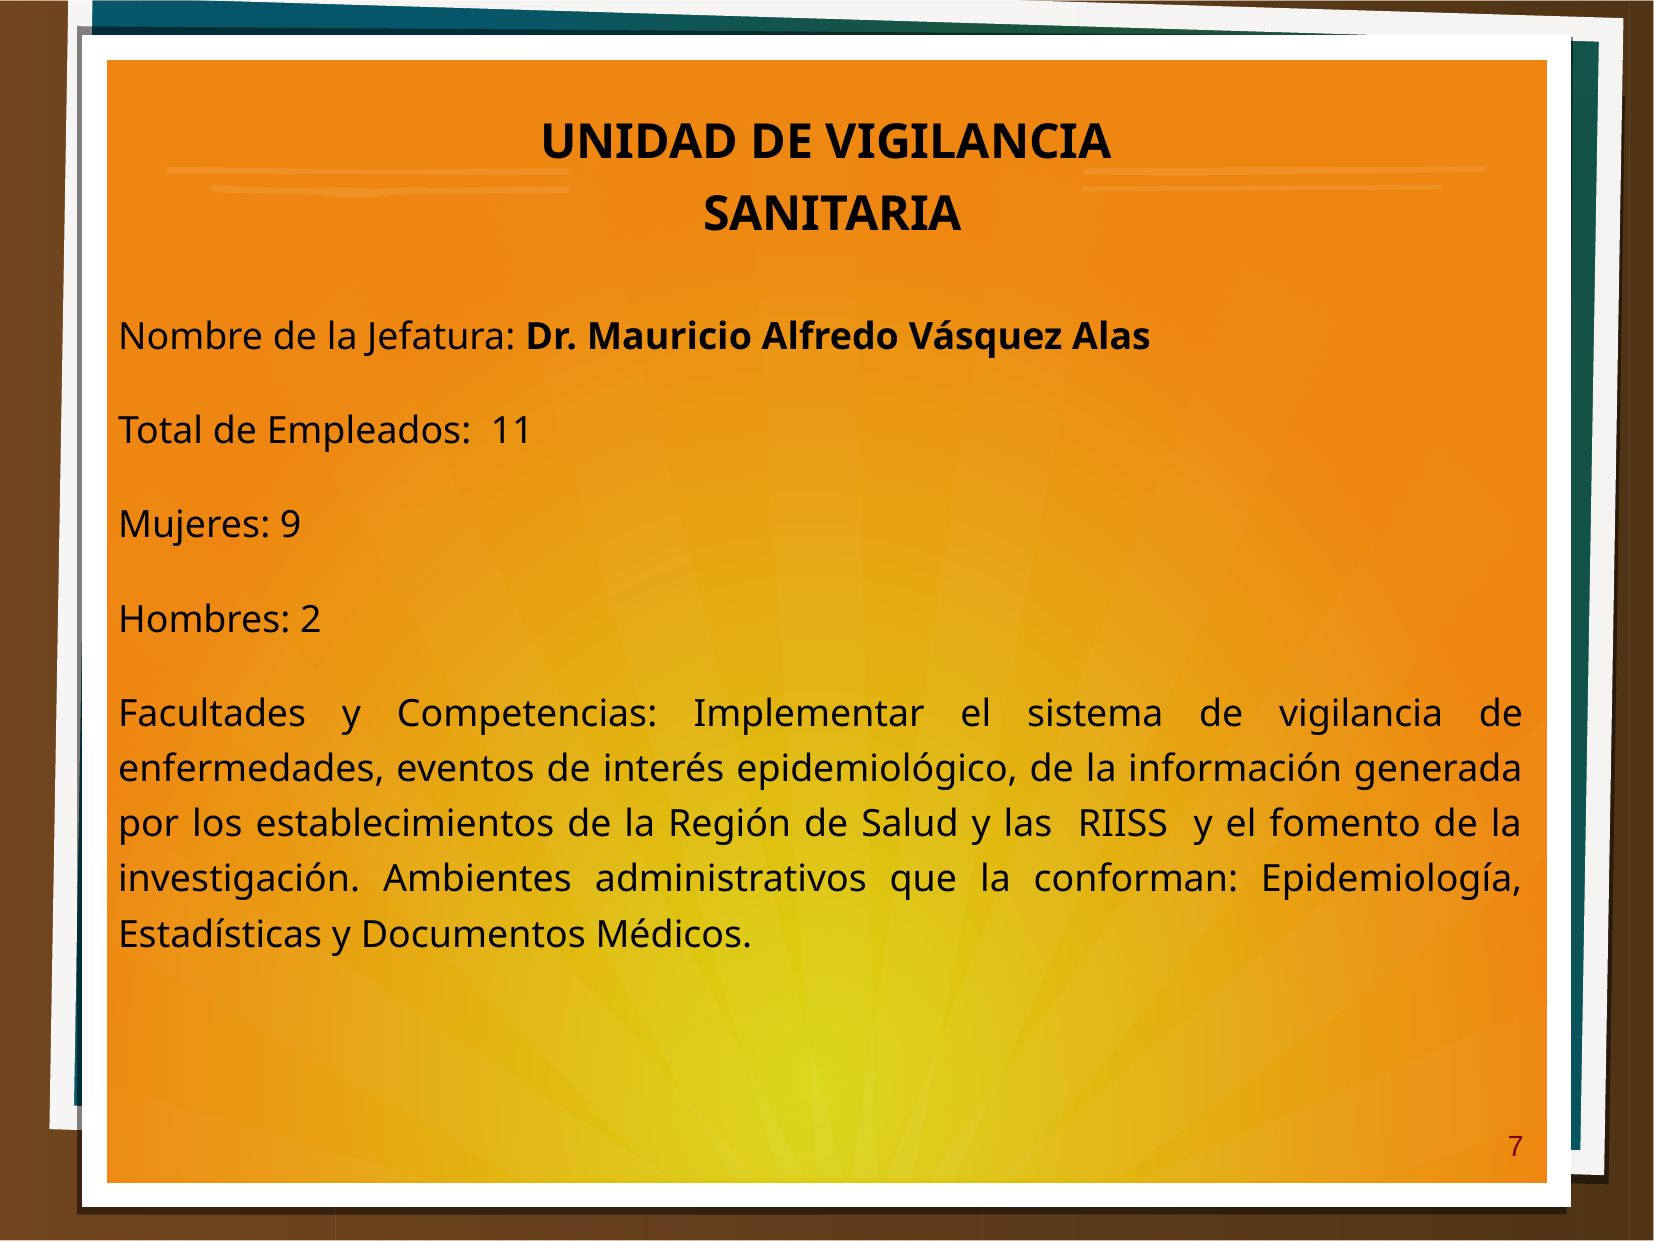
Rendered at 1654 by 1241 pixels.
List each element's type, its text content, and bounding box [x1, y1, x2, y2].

text_box Nombre de la Jefatura: Dr. Mauricio Alfredo Vásquez Alas Total de Empleados: 11 Mujeres: 9 Hombres: 2 Facultades y Competencias: Implementar el sistema de vigilancia de enfermedades, eventos de interés epidemiológico, de la información generada por los establecimientos de la Región de Salud y las RIISS y el fomento de la investigación. Ambientes administrativos que la conforman: Epidemiología, Estadísticas y Documentos Médicos. [118, 305, 1524, 1025]
title UNIDAD DE VIGILANCIA SANITARIA [212, 30, 1453, 246]
